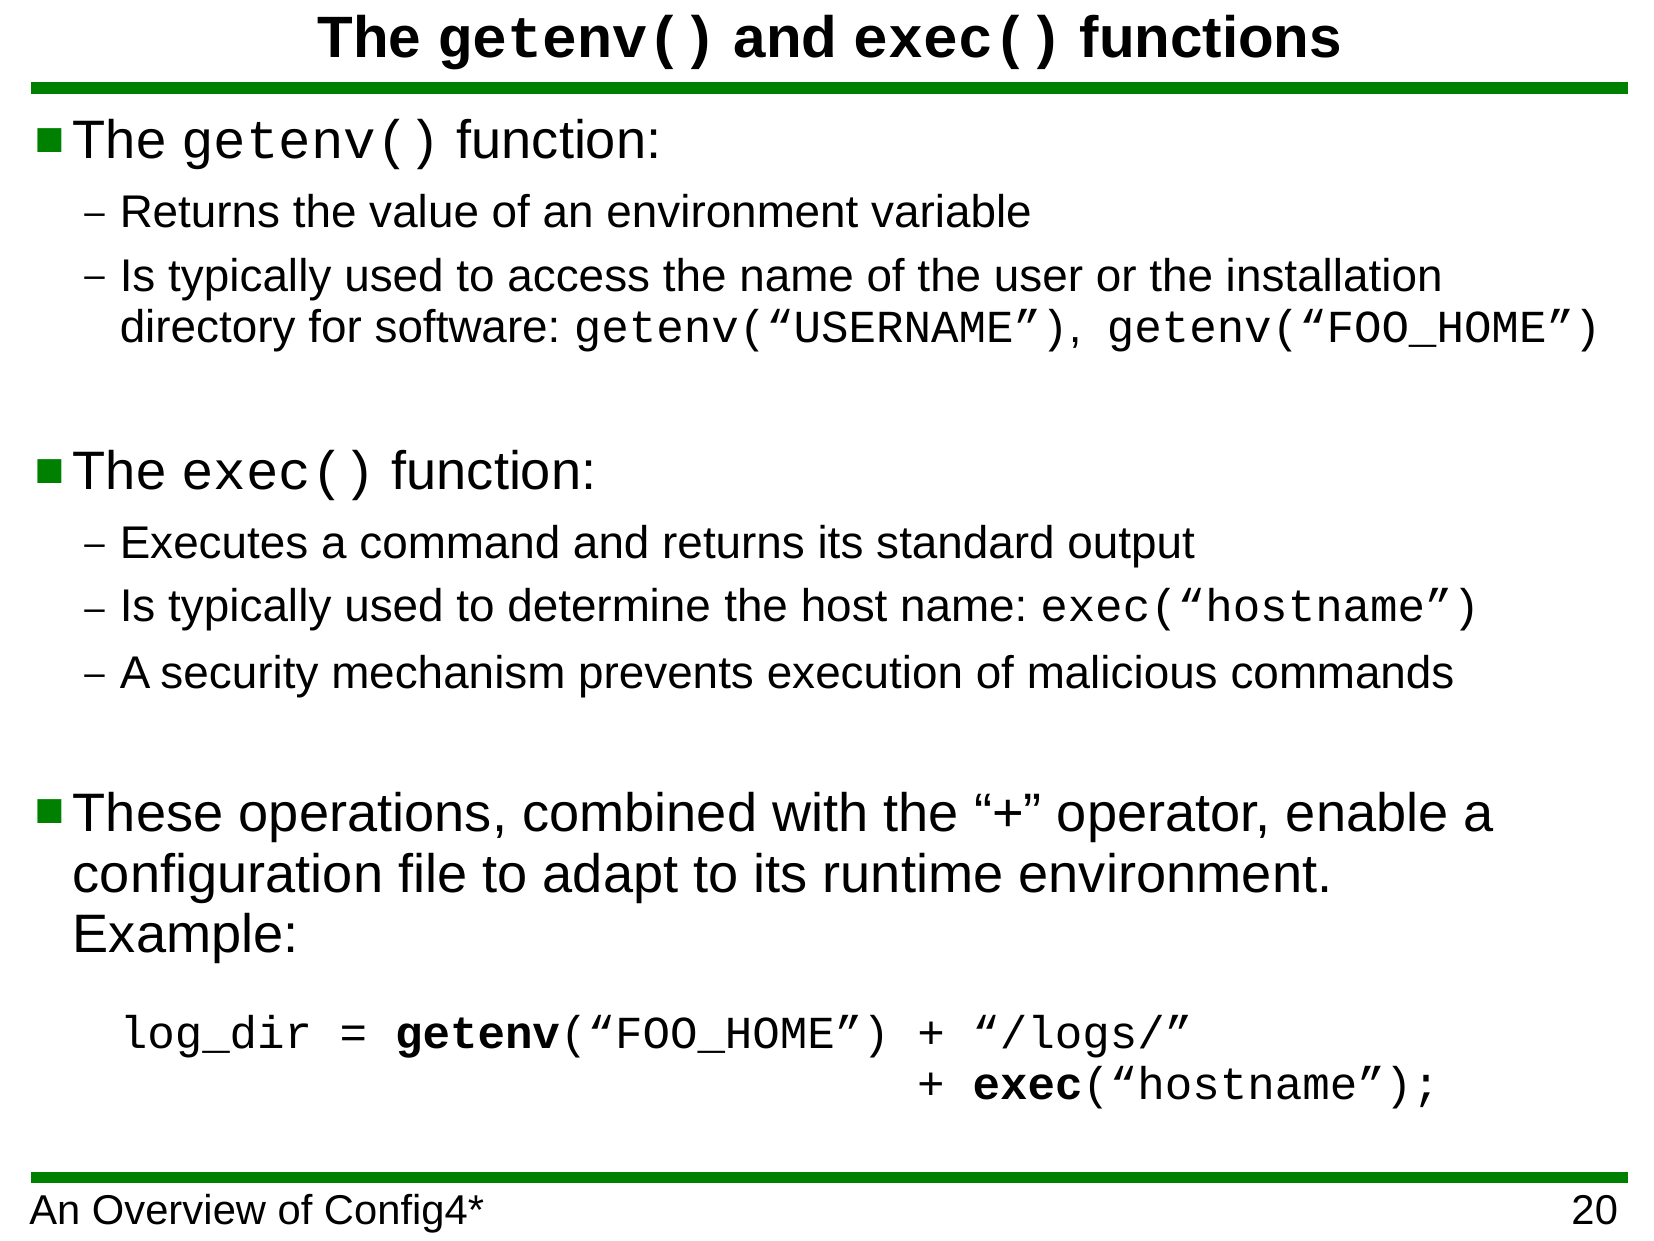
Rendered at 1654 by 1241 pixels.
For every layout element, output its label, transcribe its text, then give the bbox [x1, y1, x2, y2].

list The getenv() function: Returns the value of an environment variable Is typically used to access the name of the user or the installation directory for software: getenv(“USERNAME”), getenv(“FOO_HOME”) The exec() function: Executes a command and returns its standard output Is typically used to determine the host name: exec(“hostname”) A security mechanism prevents execution of malicious commands These operations, combined with the “+” operator, enable a configuration file to adapt to its runtime environment. Example: log_dir = getenv(“FOO_HOME”) + “/logs/” + exec(“hostname”); [31, 109, 1629, 1146]
title The getenv() and exec() functions [31, 4, 1629, 75]
